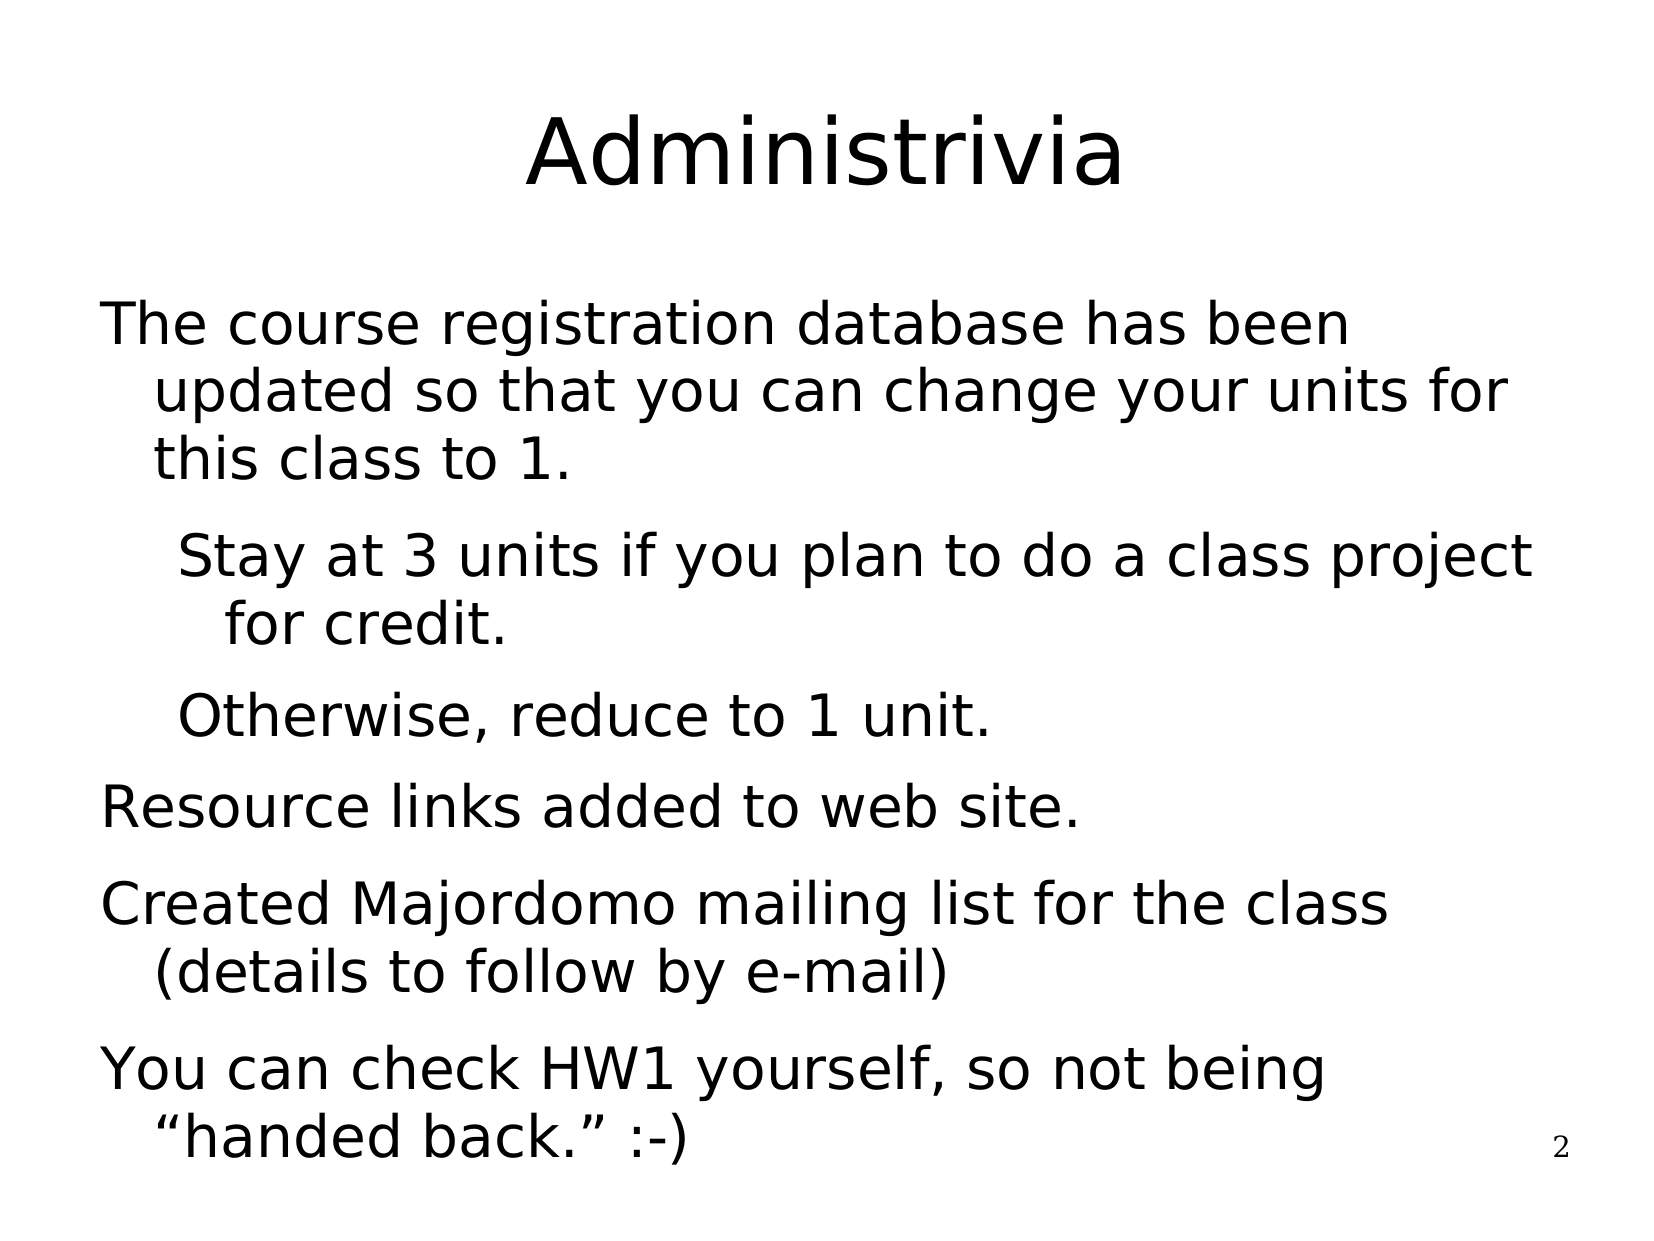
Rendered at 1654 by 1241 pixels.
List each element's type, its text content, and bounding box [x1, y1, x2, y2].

title Administrivia [82, 49, 1571, 257]
list The course registration database has been updated so that you can change your units for this class to 1. Stay at 3 units if you plan to do a class project for credit. Otherwise, reduce to 1 unit. Resource links added to web site. Created Majordomo mailing list for the class (details to follow by e-mail) You can check HW1 yourself, so not being “handed back.” :-) [82, 290, 1571, 1172]
